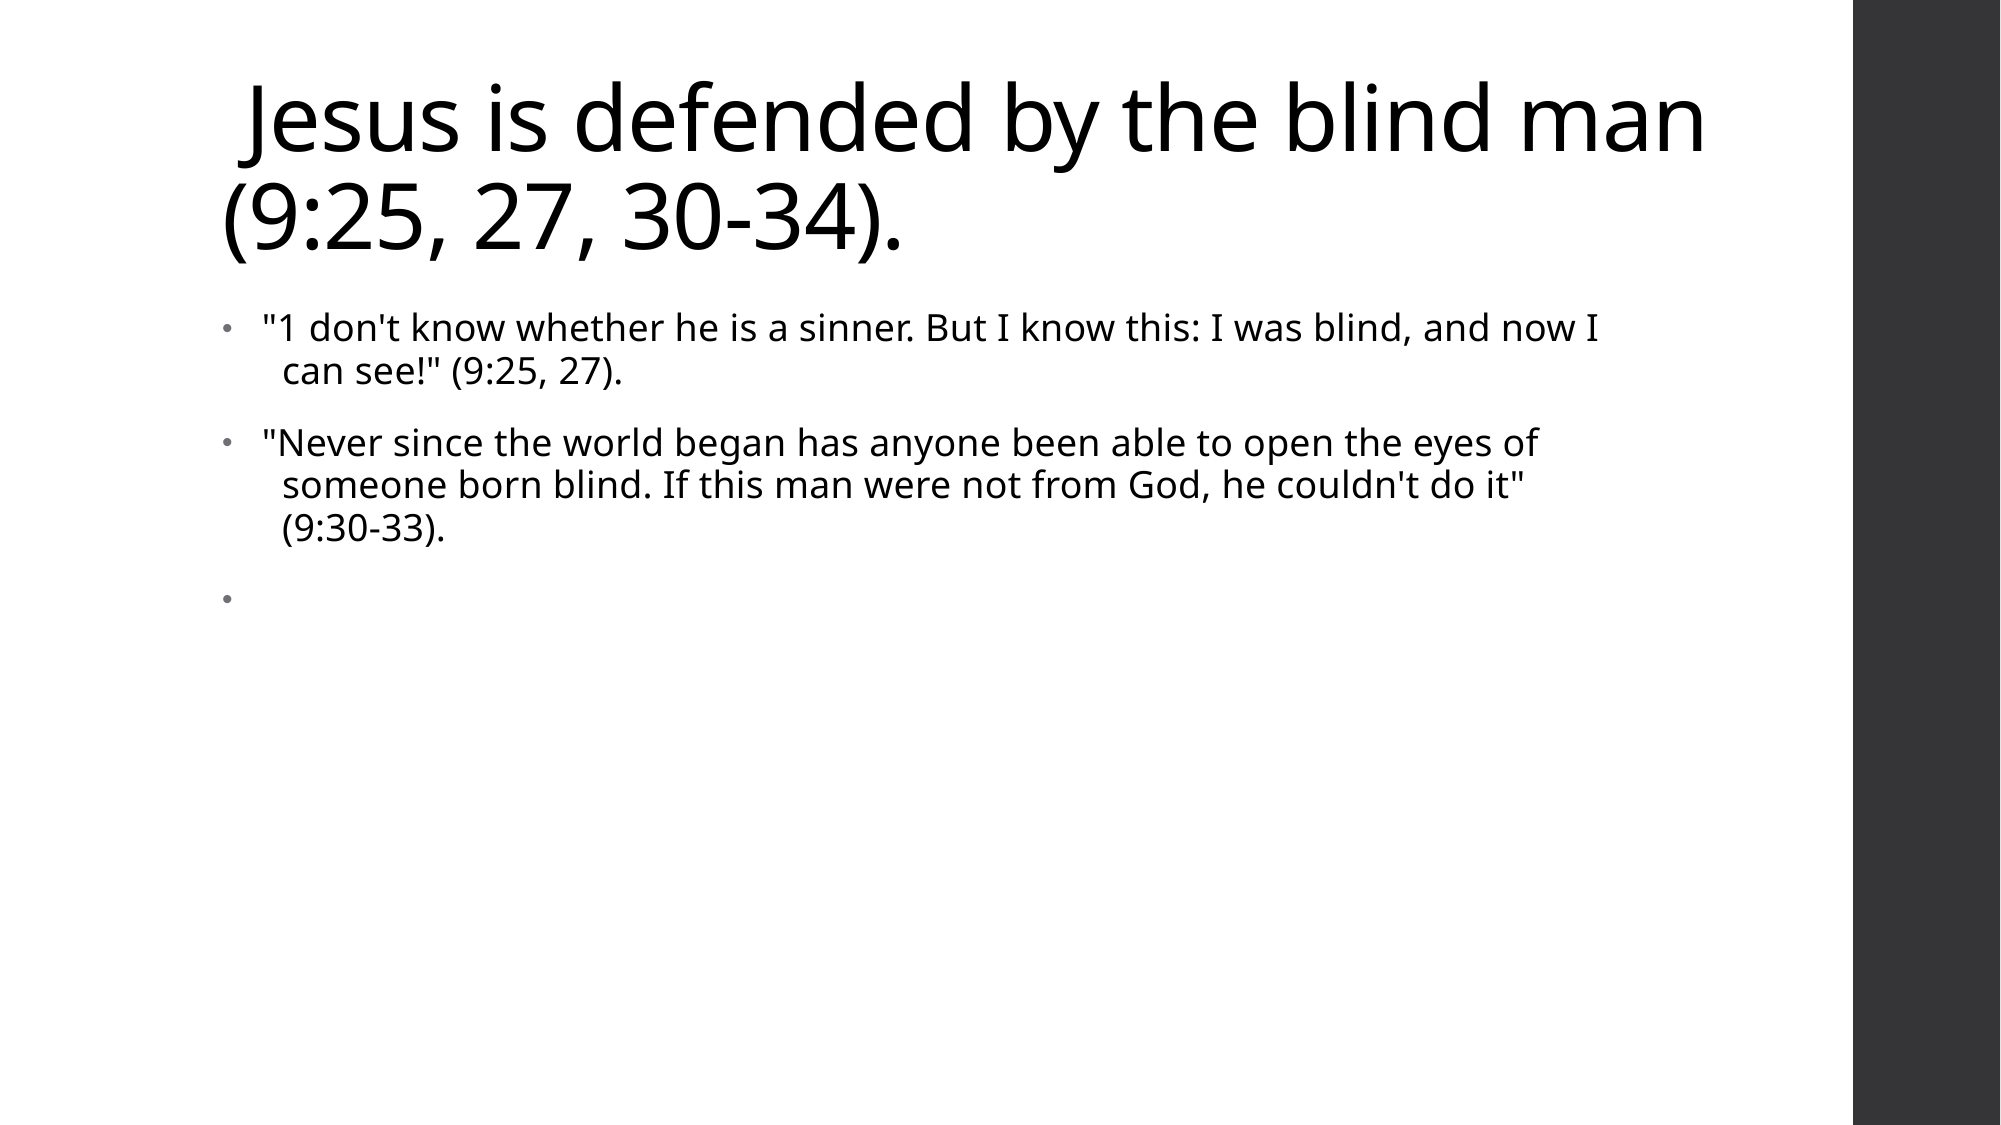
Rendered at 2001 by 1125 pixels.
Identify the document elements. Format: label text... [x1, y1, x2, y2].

list "1 don't know whether he is a sinner. But I know this: I was blind, and now I can see!" (9:25, 27). "Never since the world began has anyone been able to open the eyes of someone born blind. If this man were not from God, he couldn't do it" (9:30-33). [206, 299, 1617, 1014]
title Jesus is defended by the blind man (9:25, 27, 30-34). [206, 60, 1797, 278]
